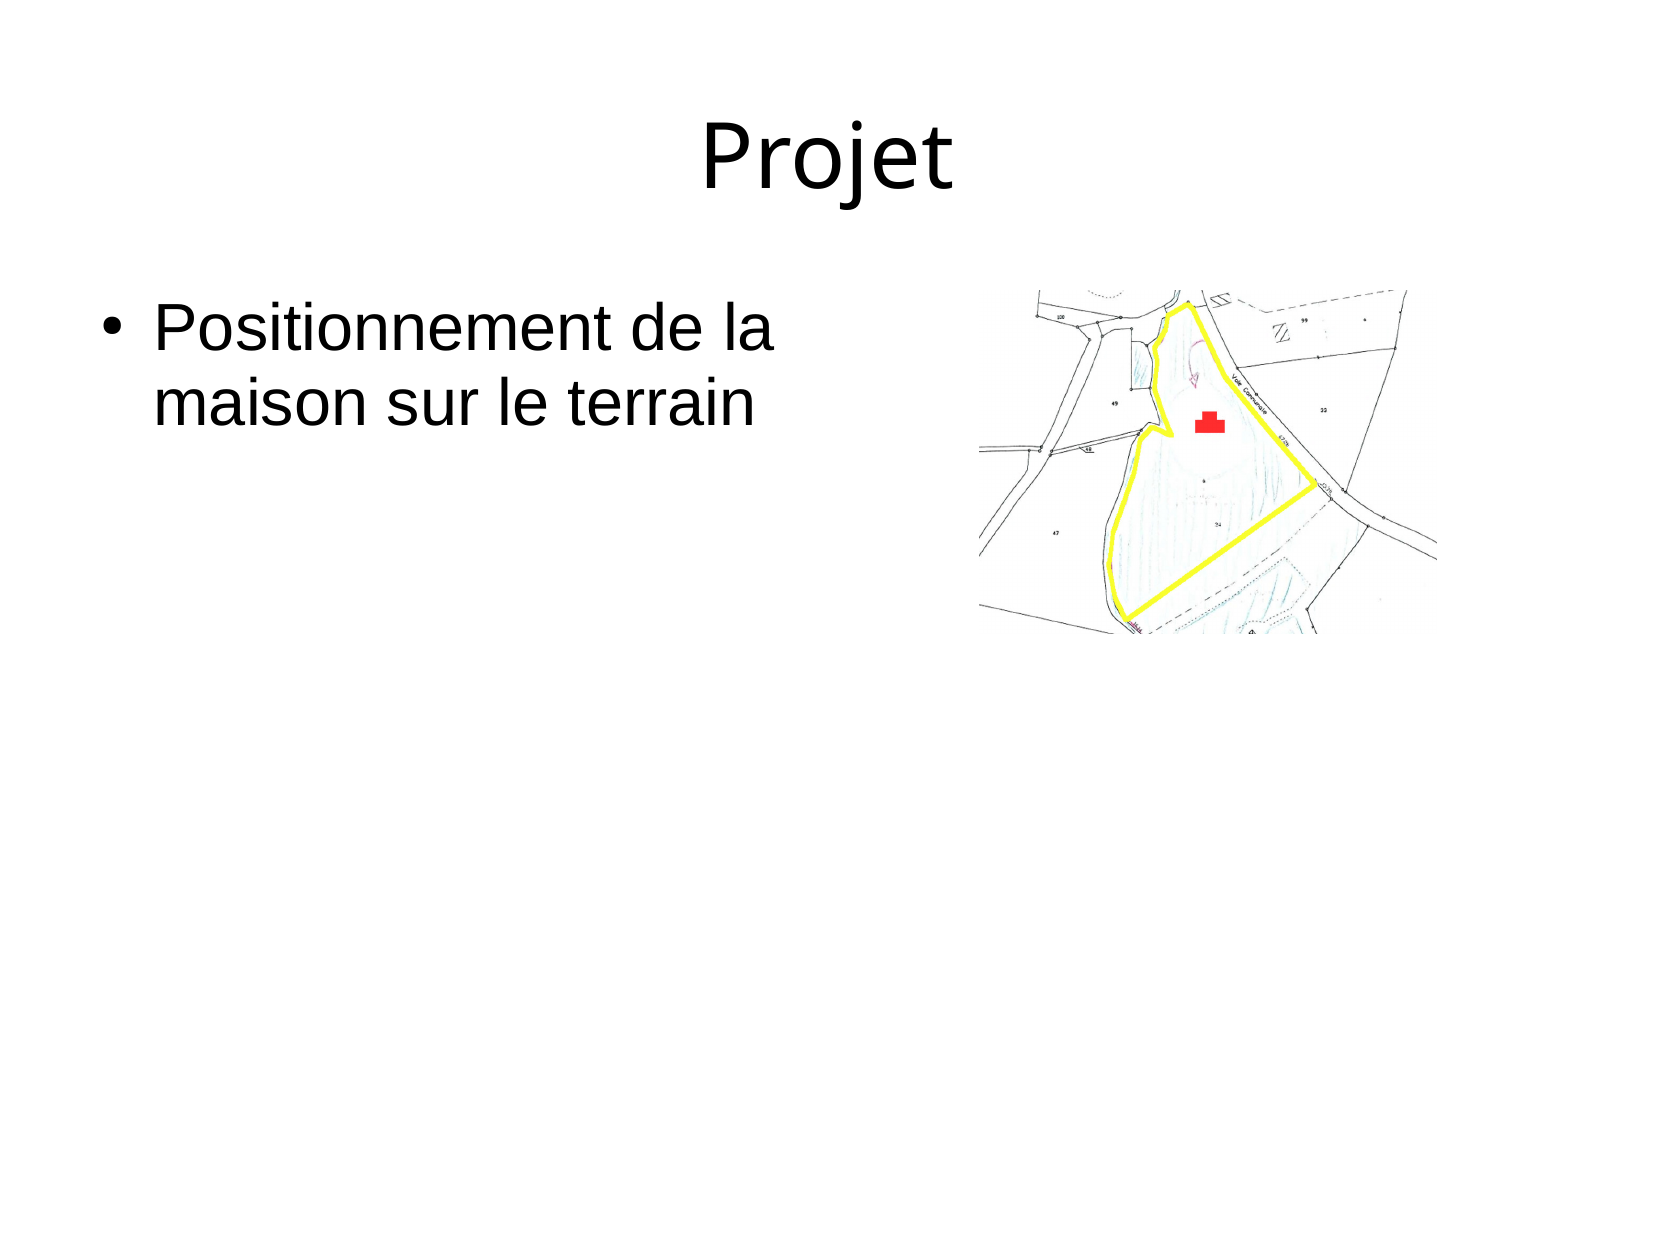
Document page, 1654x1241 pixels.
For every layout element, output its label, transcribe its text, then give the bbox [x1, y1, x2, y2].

picture [979, 290, 1437, 634]
title Projet [82, 49, 1571, 257]
list Positionnement de la maison sur le terrain [82, 290, 809, 1010]
